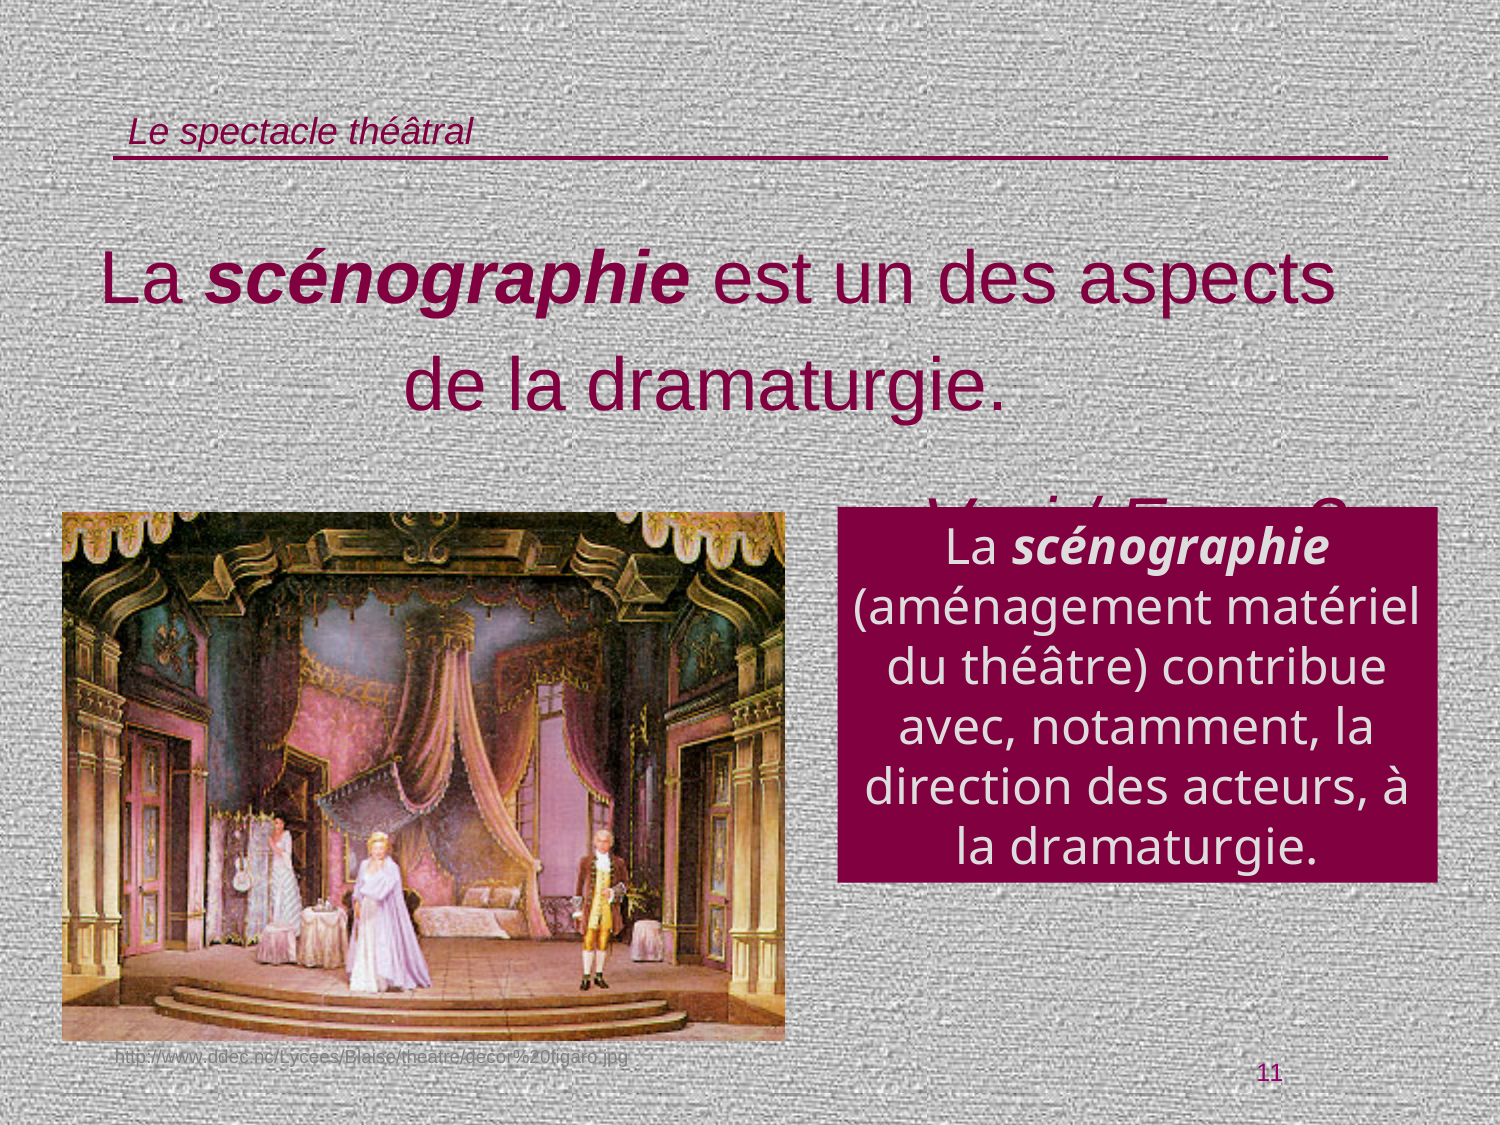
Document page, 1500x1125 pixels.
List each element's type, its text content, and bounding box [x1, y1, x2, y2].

text_box http://www.ddec.nc/Lycees/Blaise/theatre/decor%20figaro.jpg [99, 1037, 688, 1076]
text_box La scénographie est un des aspects de la dramaturgie. Vrai / Faux ? [75, 221, 1363, 574]
picture [0, 0, 1500, 1125]
text_box La scénographie (aménagement matériel du théâtre) contribue avec, notamment, la direction des acteurs, à la dramaturgie. [837, 507, 1438, 883]
